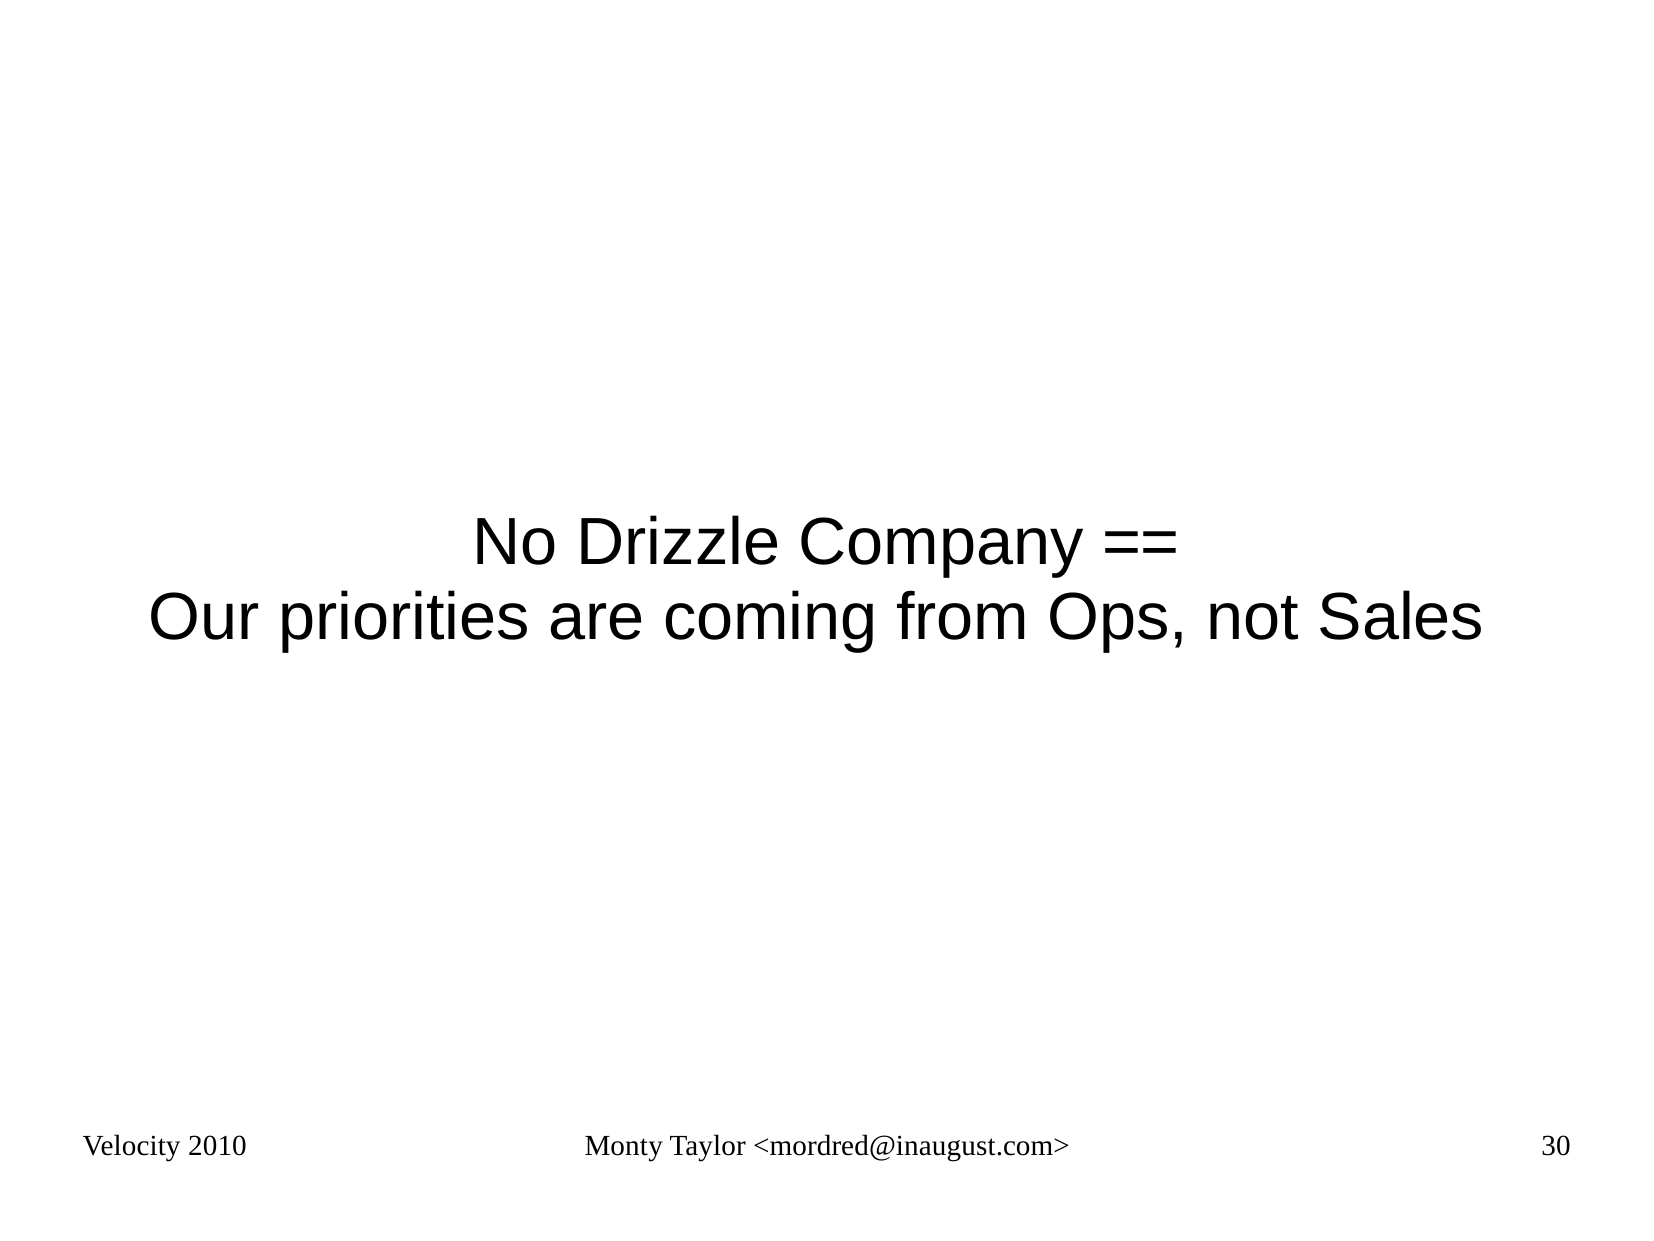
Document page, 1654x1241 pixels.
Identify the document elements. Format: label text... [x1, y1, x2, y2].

subtitle No Drizzle Company == Our priorities are coming from Ops, not Sales [82, 56, 1571, 1102]
